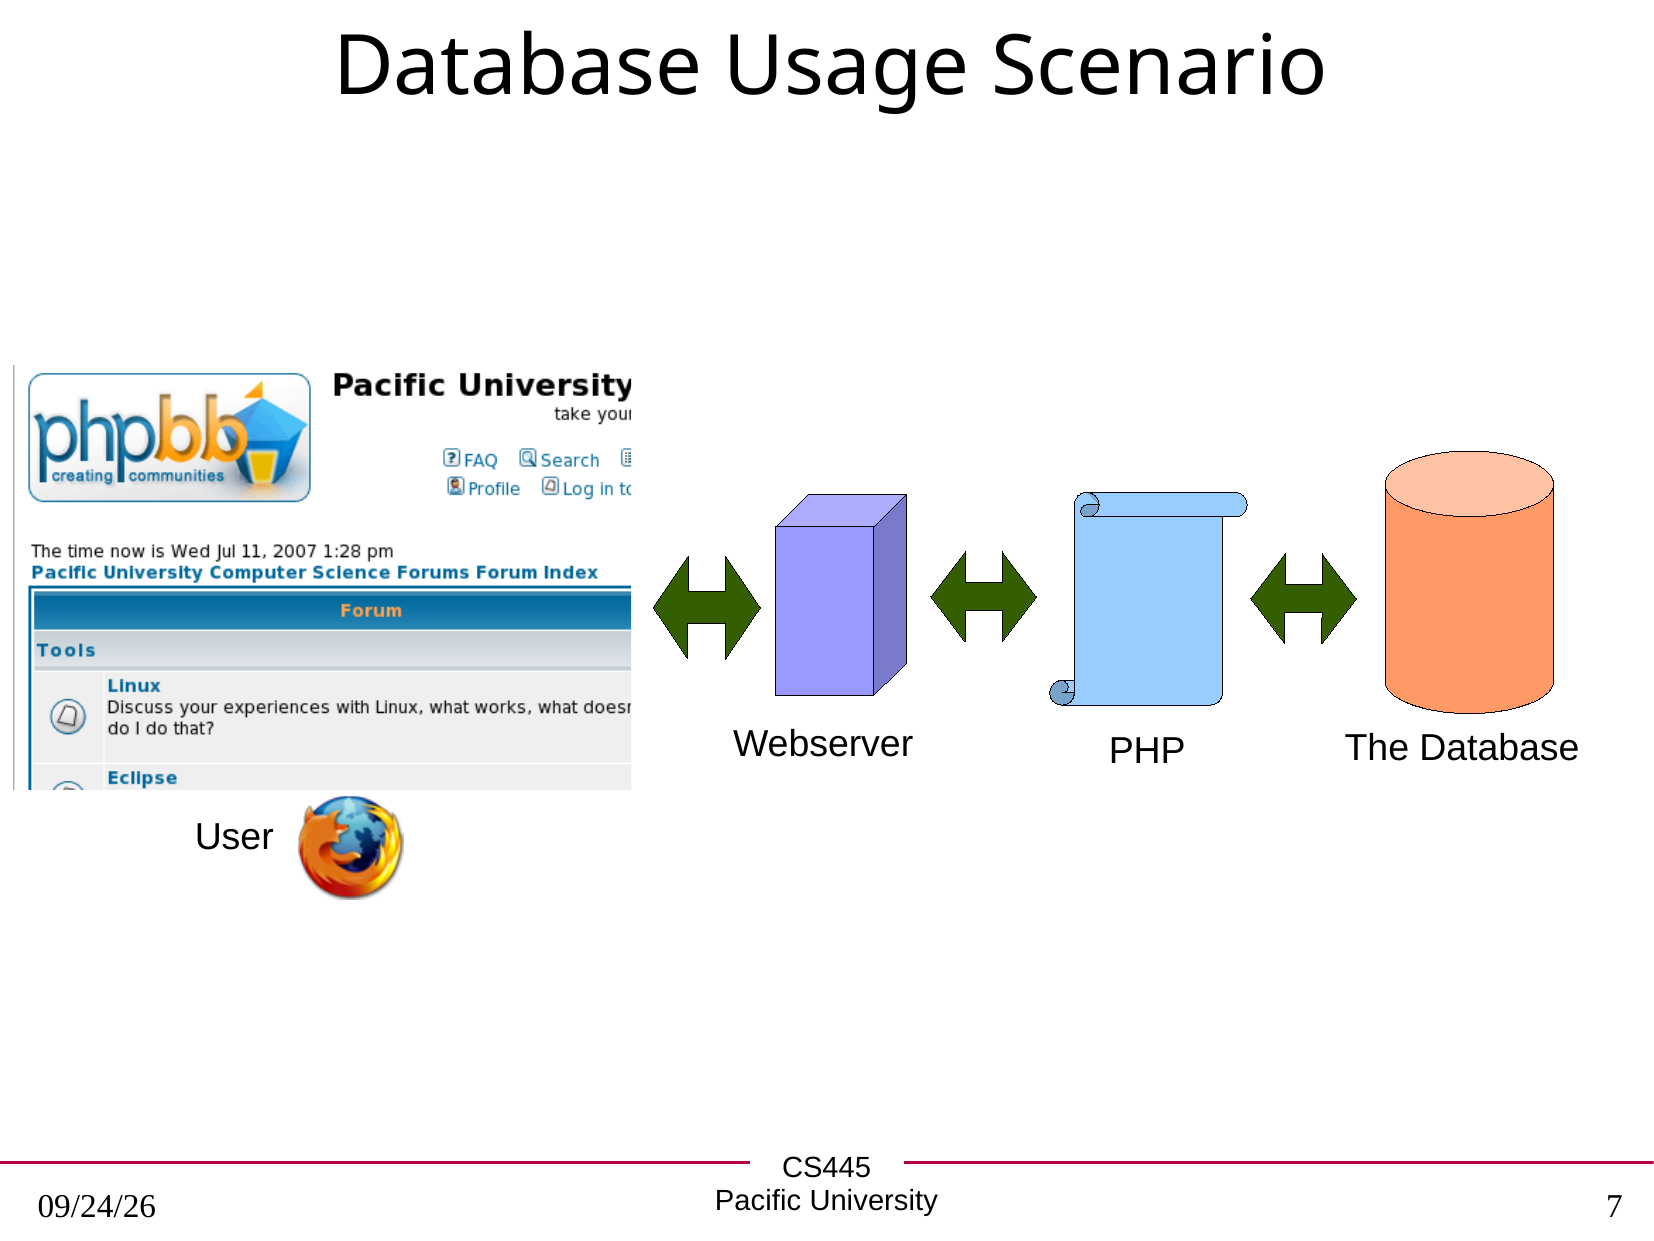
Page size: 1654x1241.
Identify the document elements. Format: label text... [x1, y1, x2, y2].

picture [32, 589, 632, 790]
title Database Usage Scenario [86, 13, 1576, 111]
text_box [1049, 492, 1248, 706]
picture [297, 793, 404, 901]
text_box [1385, 488, 1554, 714]
text_box The Database [1329, 719, 1598, 861]
text_box [1250, 553, 1357, 644]
text_box [930, 551, 1037, 642]
text_box [653, 556, 761, 660]
text_box [775, 494, 907, 696]
text_box PHP [1093, 722, 1202, 779]
text_box Webserver [718, 714, 931, 814]
picture [13, 365, 632, 790]
text_box User [180, 808, 290, 866]
